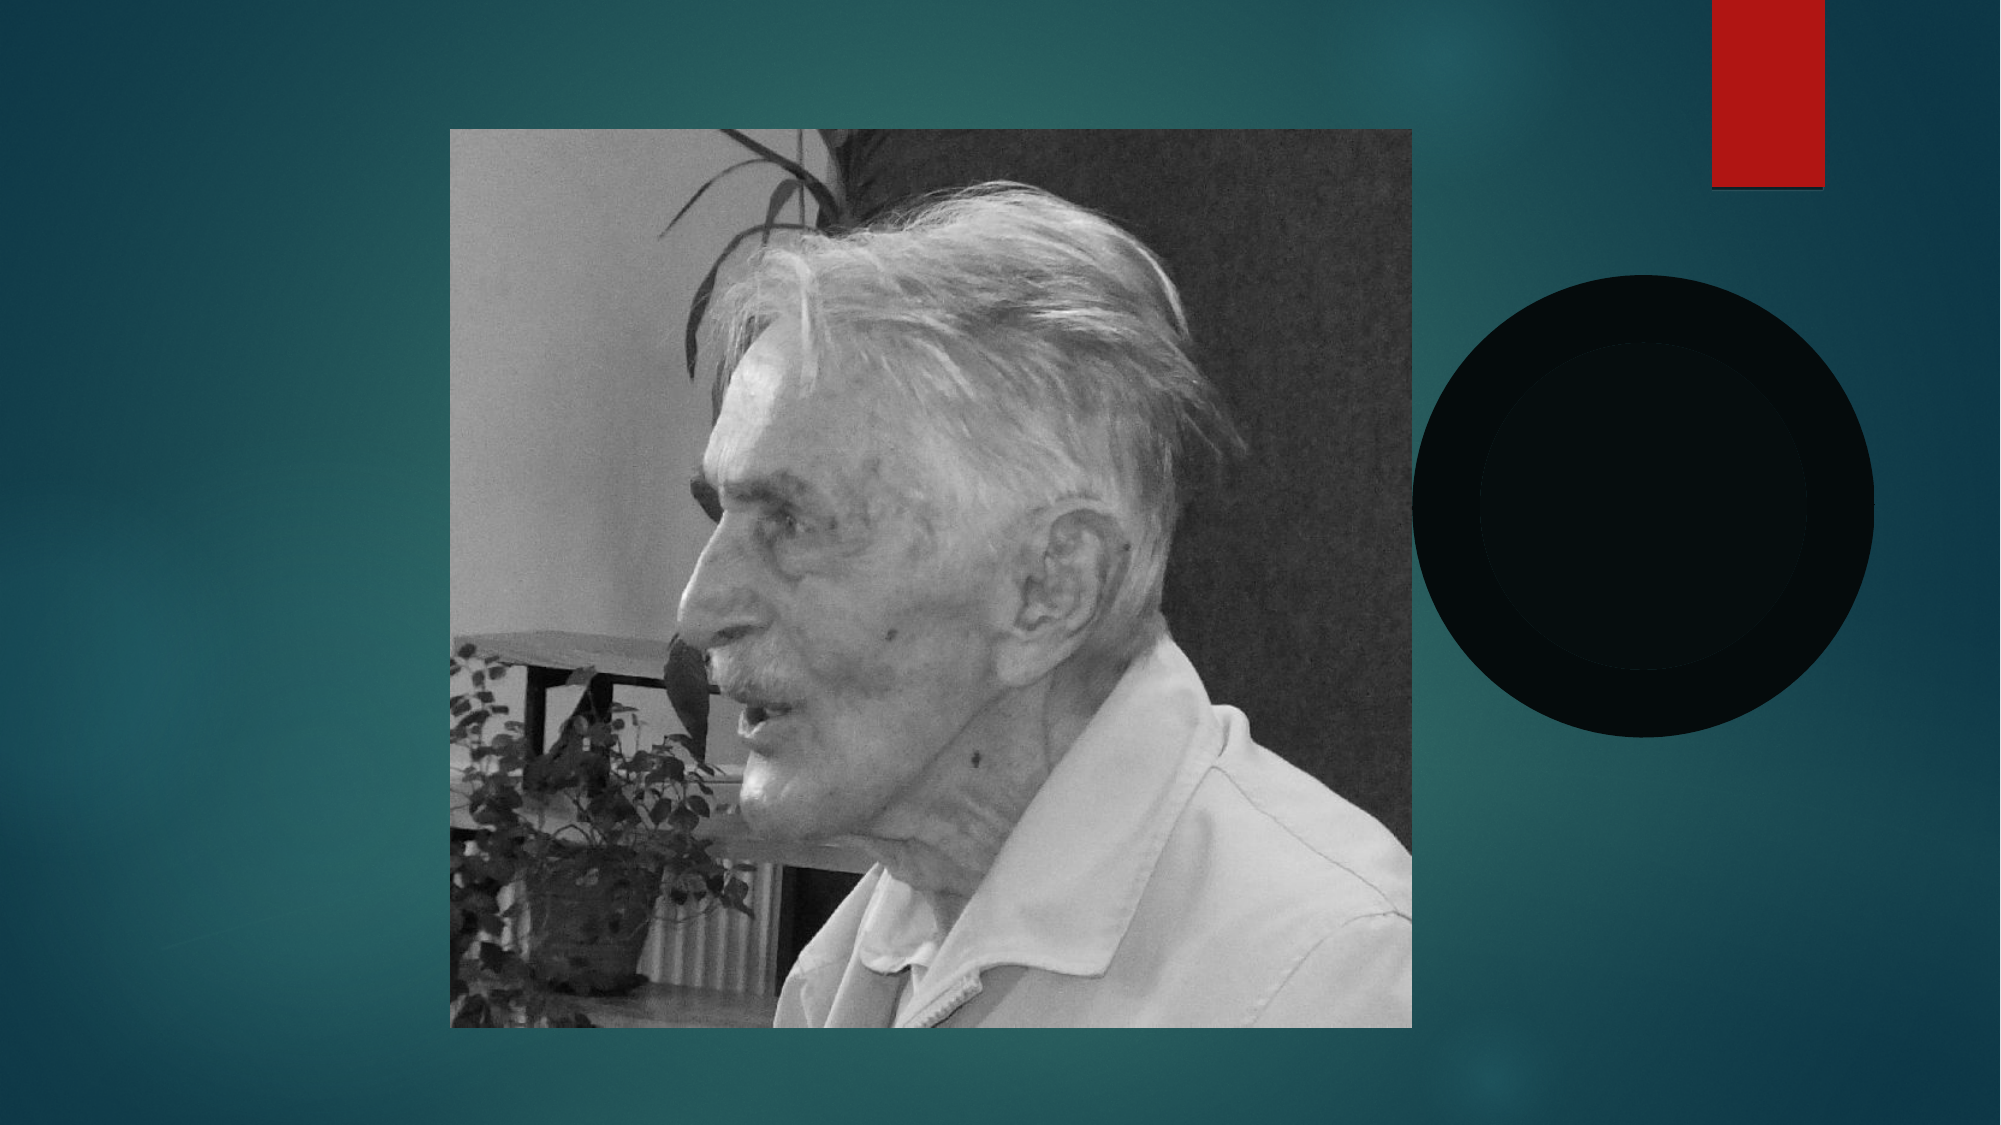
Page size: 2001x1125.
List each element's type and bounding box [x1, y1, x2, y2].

picture [450, 129, 1412, 1028]
